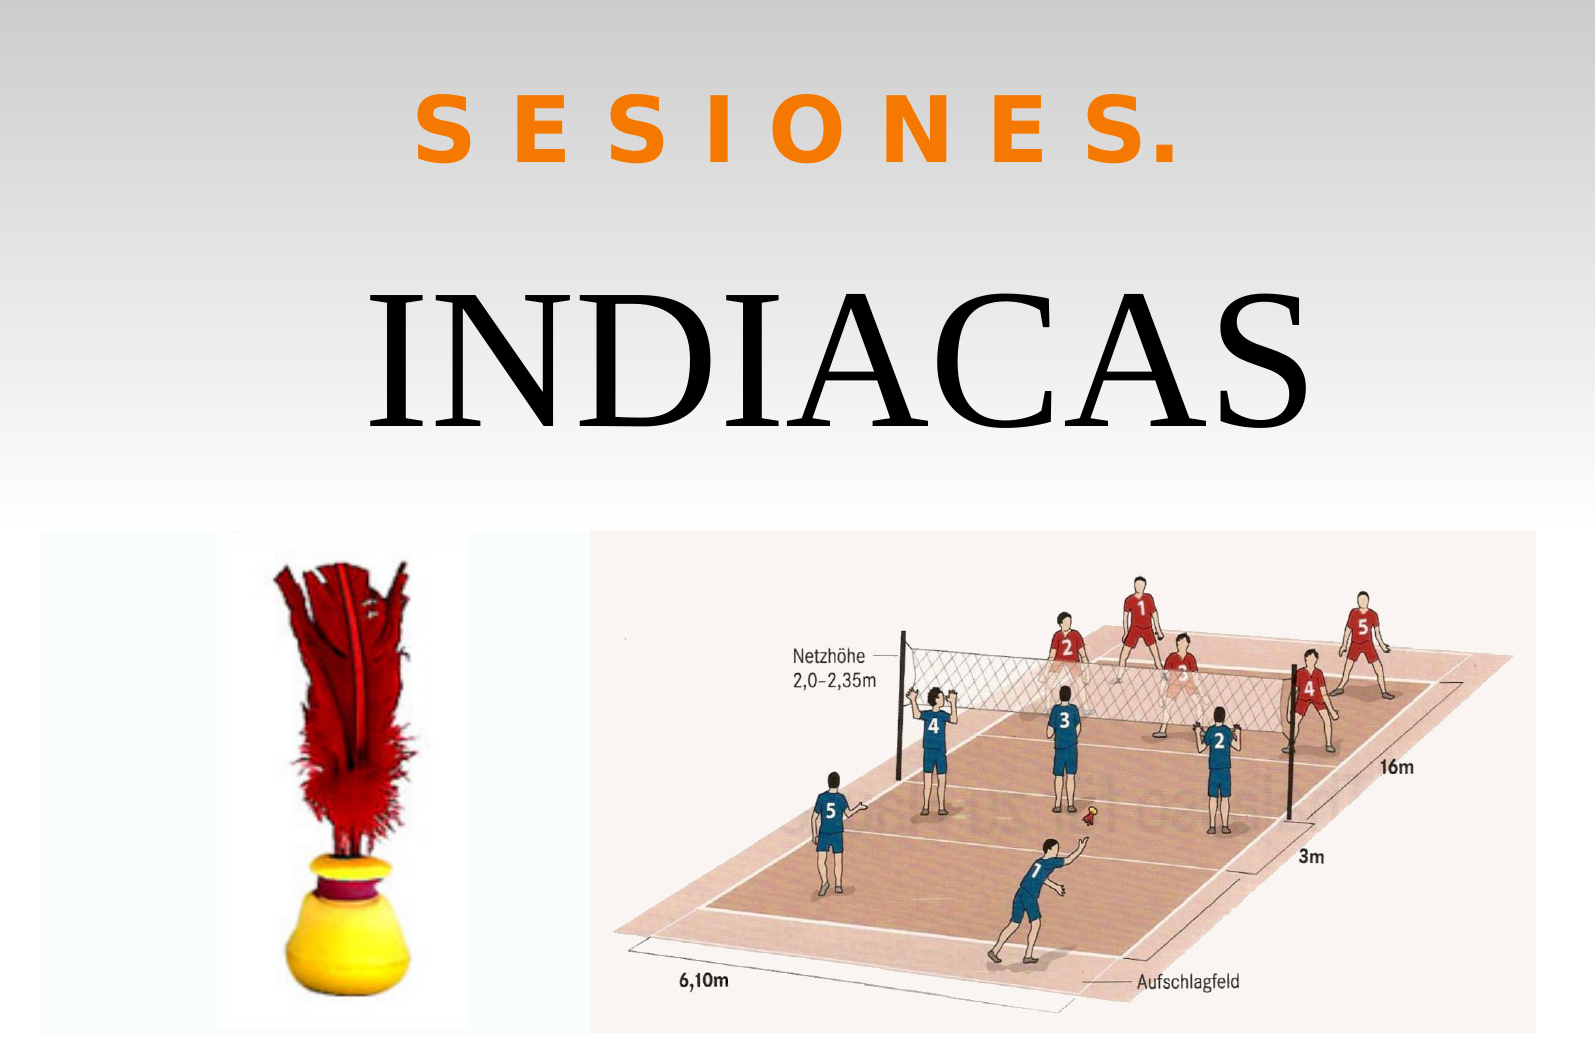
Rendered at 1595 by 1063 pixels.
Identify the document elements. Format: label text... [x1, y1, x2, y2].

title S E S I O N E S. [79, 49, 1515, 213]
list INDIACAS [79, 248, 1515, 491]
picture [40, 531, 1536, 1034]
